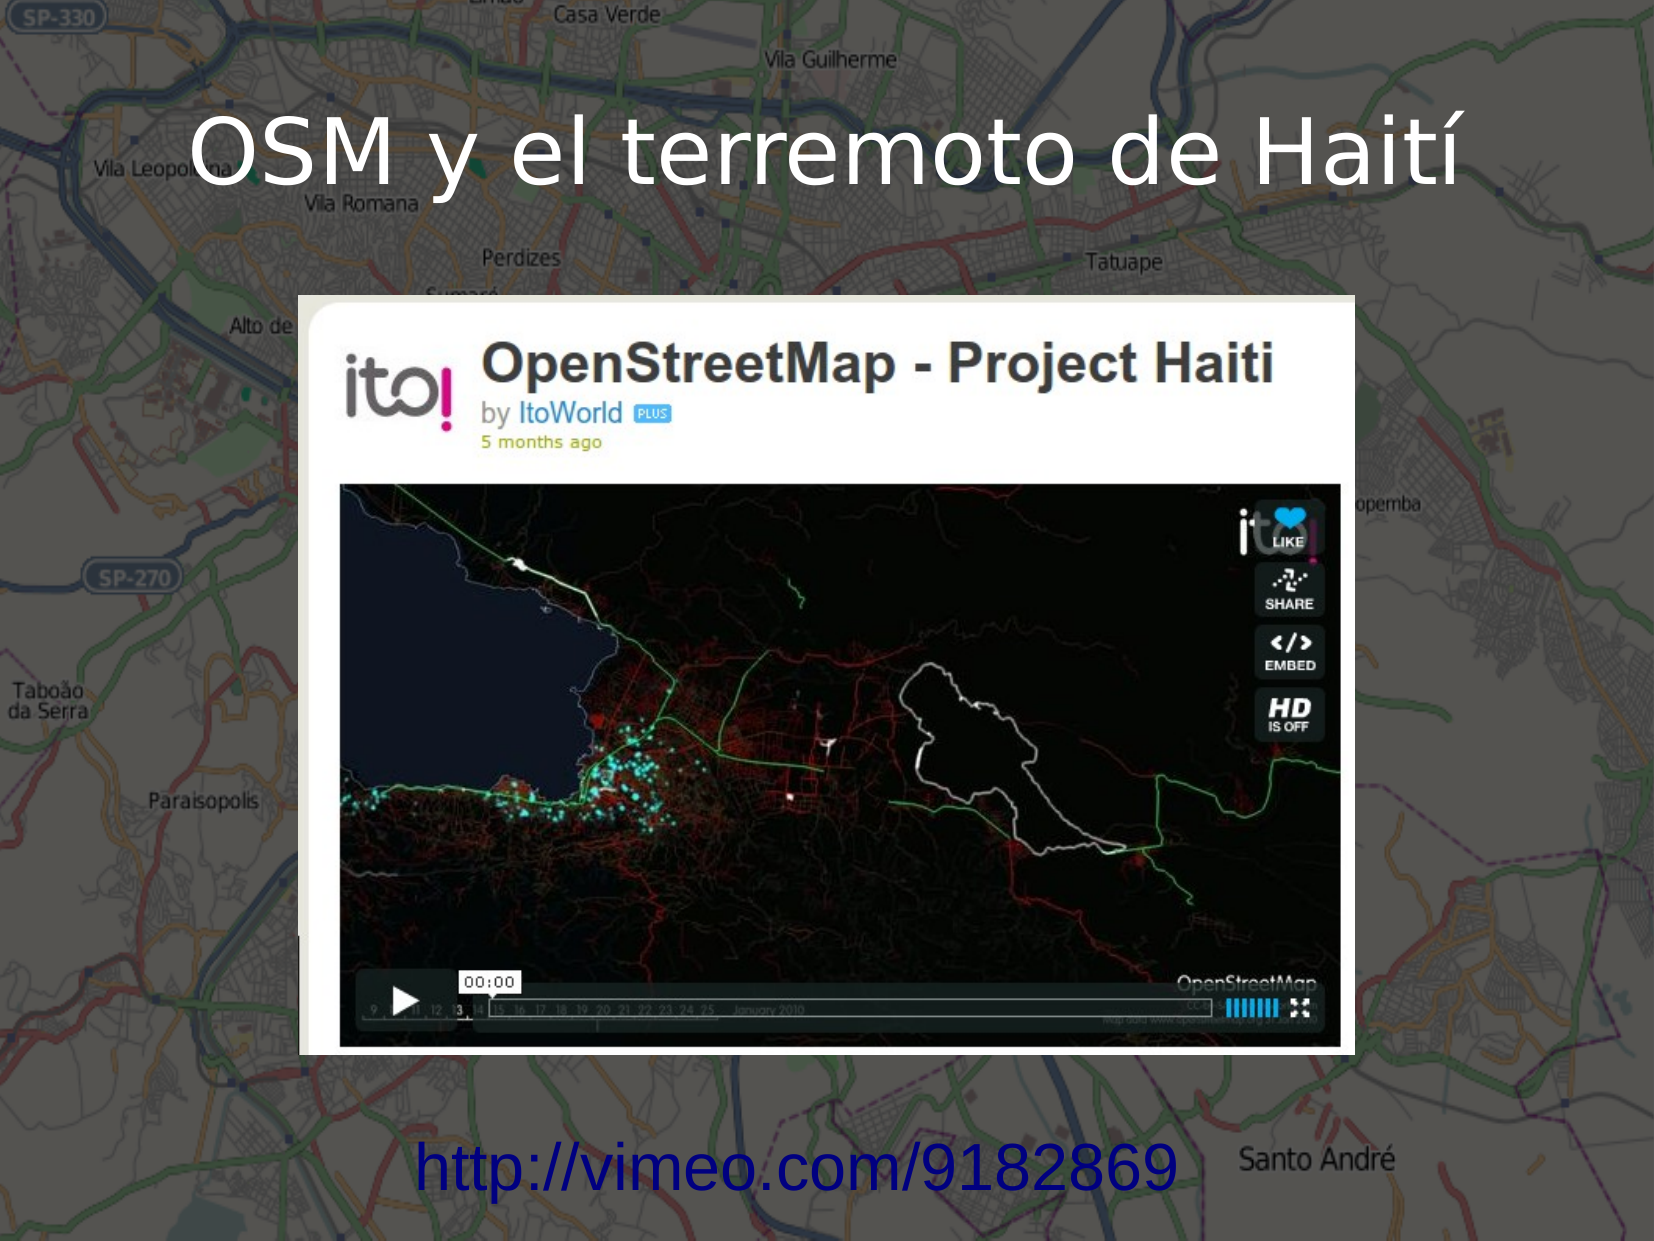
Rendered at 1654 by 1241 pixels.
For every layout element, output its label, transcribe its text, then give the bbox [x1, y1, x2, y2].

text_box http://vimeo.com/9182869 [295, 1122, 1300, 1212]
picture [0, 0, 1654, 1241]
title OSM y el terremoto de Haití [82, 49, 1571, 257]
